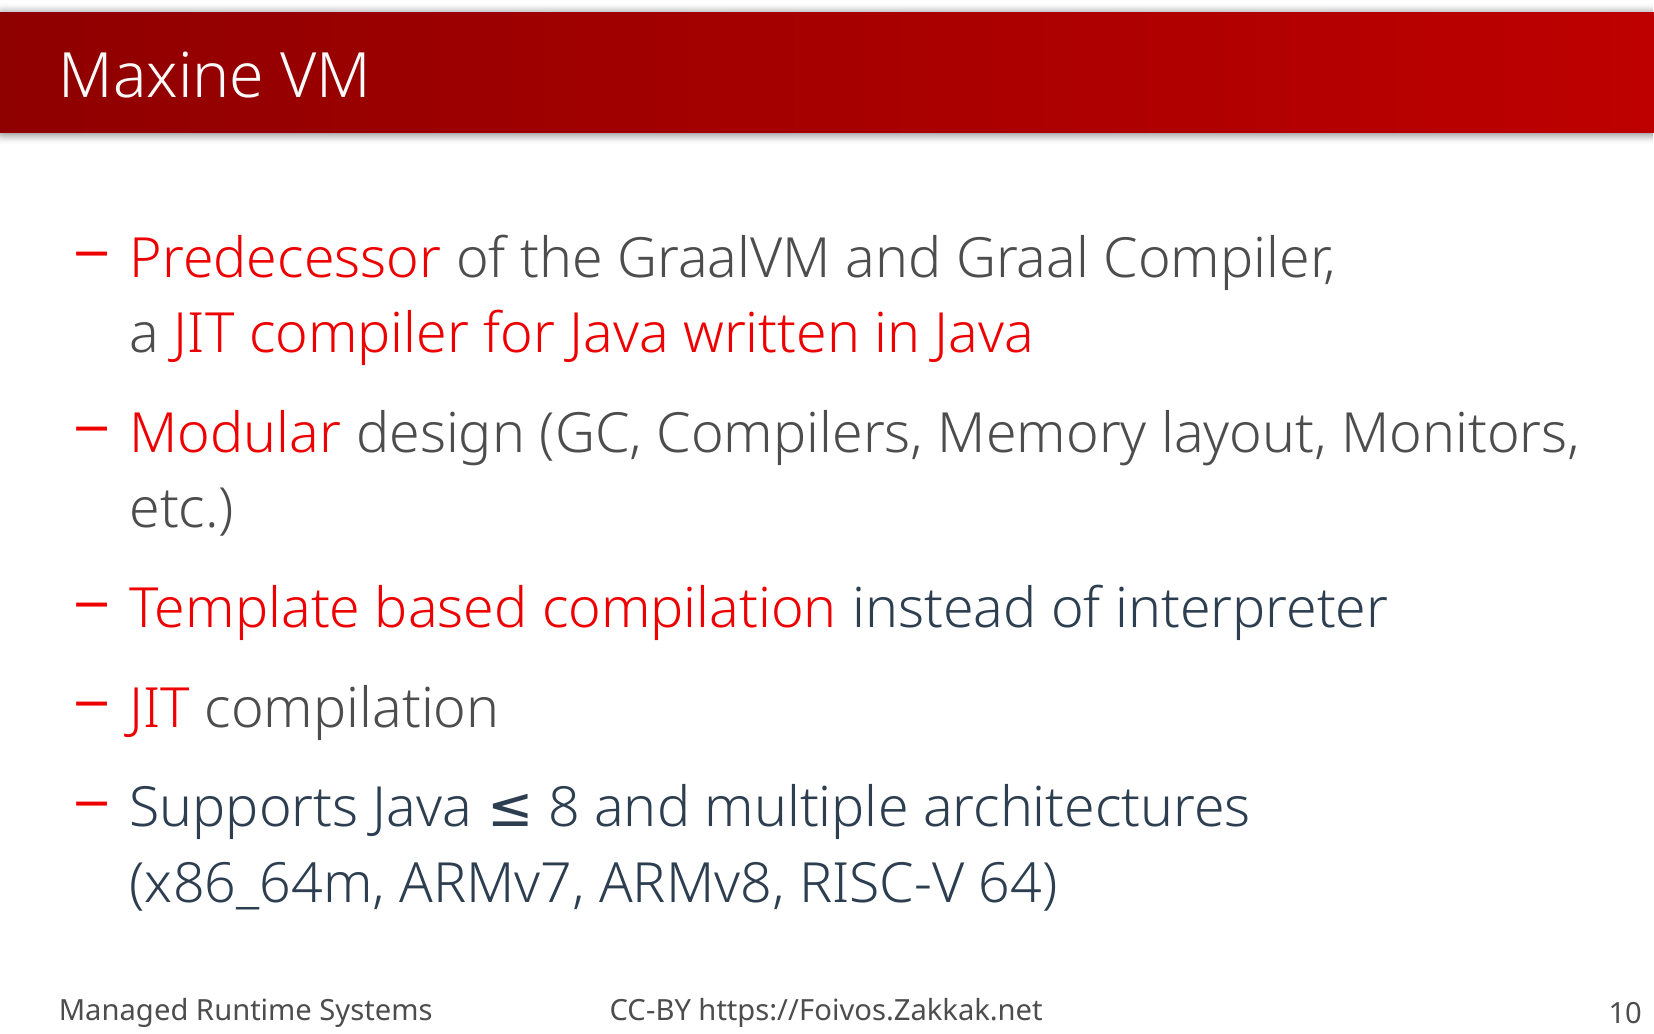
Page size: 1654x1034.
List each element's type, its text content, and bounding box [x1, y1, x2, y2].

list Predecessor of the GraalVM and Graal Compiler, a JIT compiler for Java written in Java Modular design (GC, Compilers, Memory layout, Monitors, etc.) Template based compilation instead of interpreter JIT compilation Supports Java ≤ 8 and multiple architectures (x86_64m, ARMv7, ARMv8, RISC-V 64) [58, 176, 1594, 960]
title Maxine VM [58, 7, 1329, 139]
